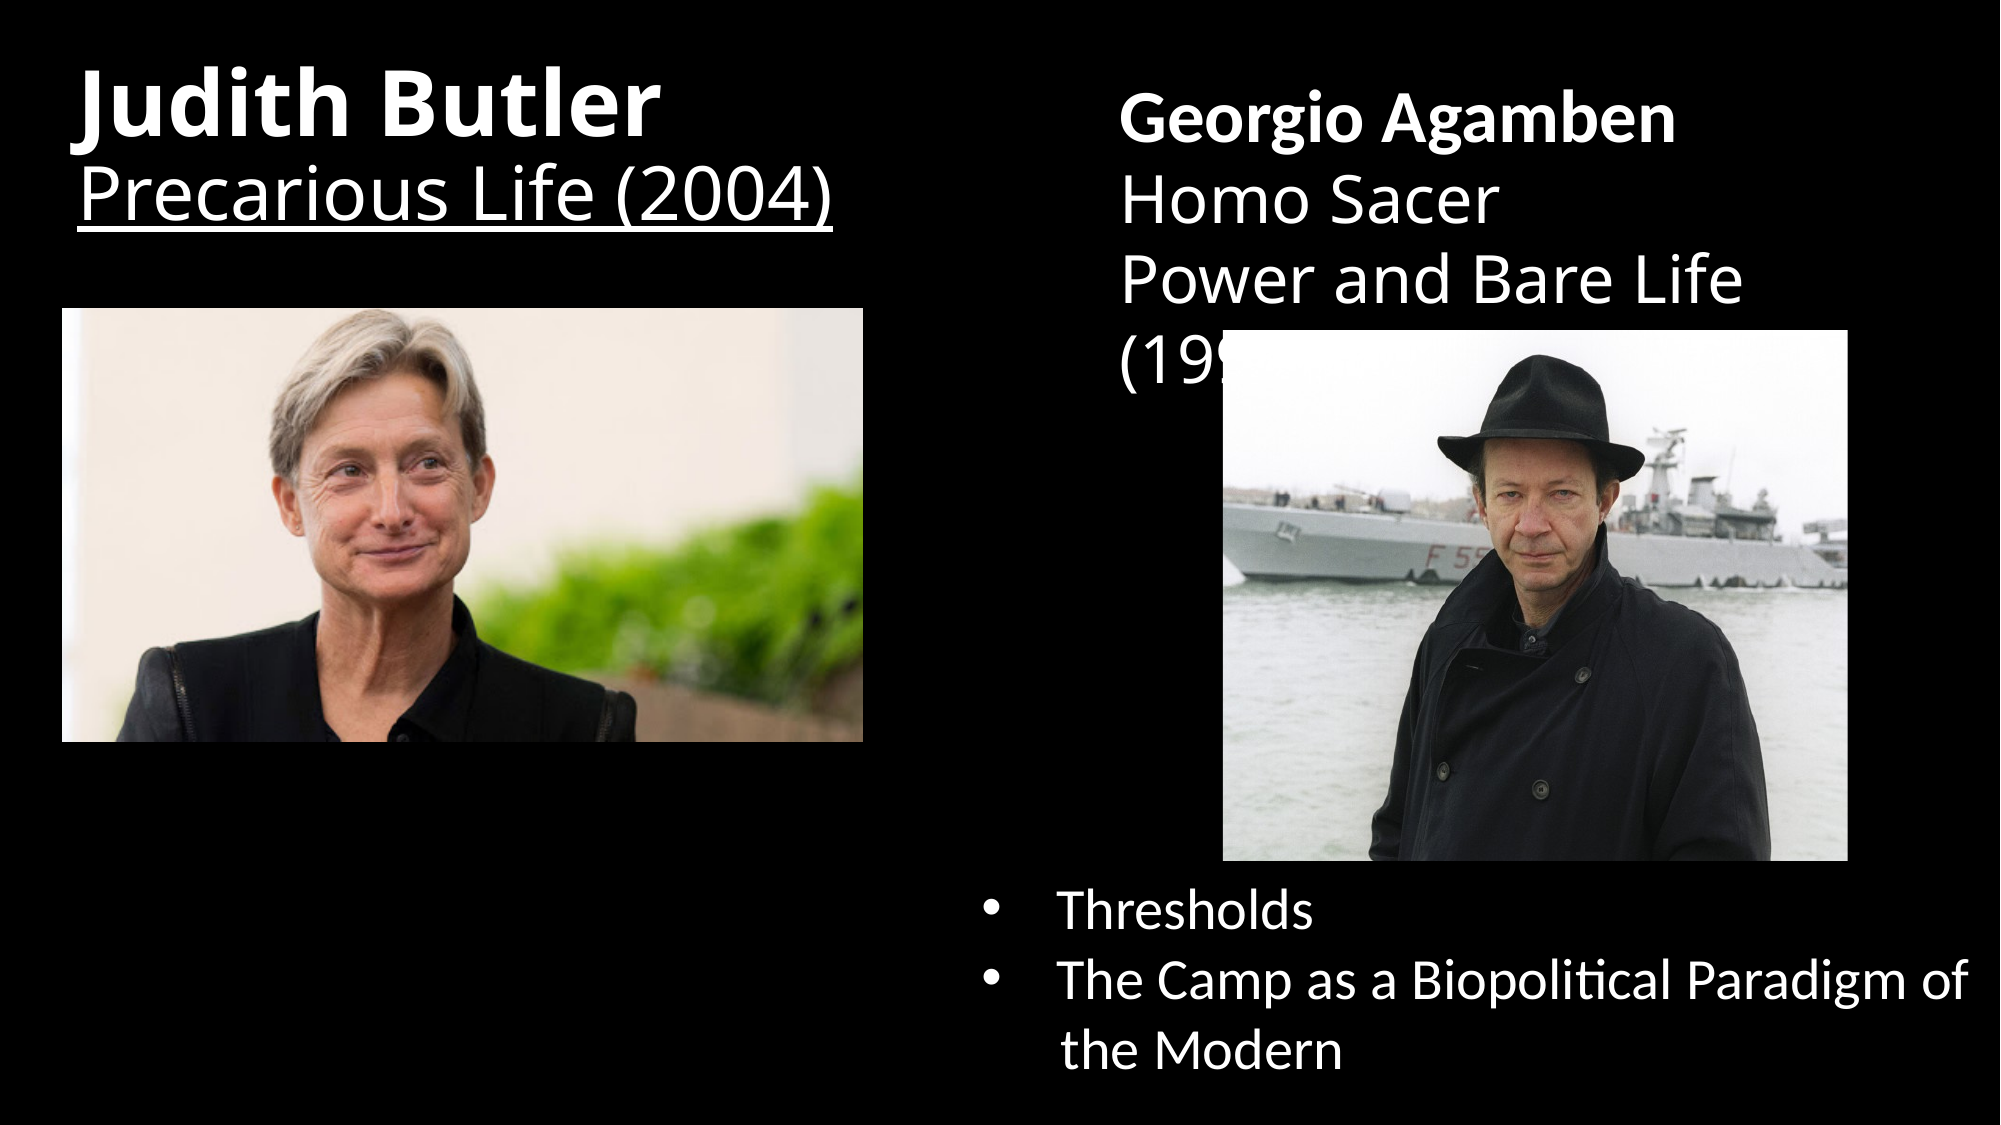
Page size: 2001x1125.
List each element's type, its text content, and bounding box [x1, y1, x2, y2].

title Judith Butler Precarious Life (2004) [62, 38, 1788, 256]
picture [1222, 330, 1848, 861]
picture [62, 308, 863, 742]
text_box Georgio Agamben Homo Sacer Sovereign Power and Bare Life (1995) [1104, 59, 1920, 328]
text_box Thresholds The Camp as a Biopolitical Paradigm of the Modern [966, 863, 2000, 1125]
